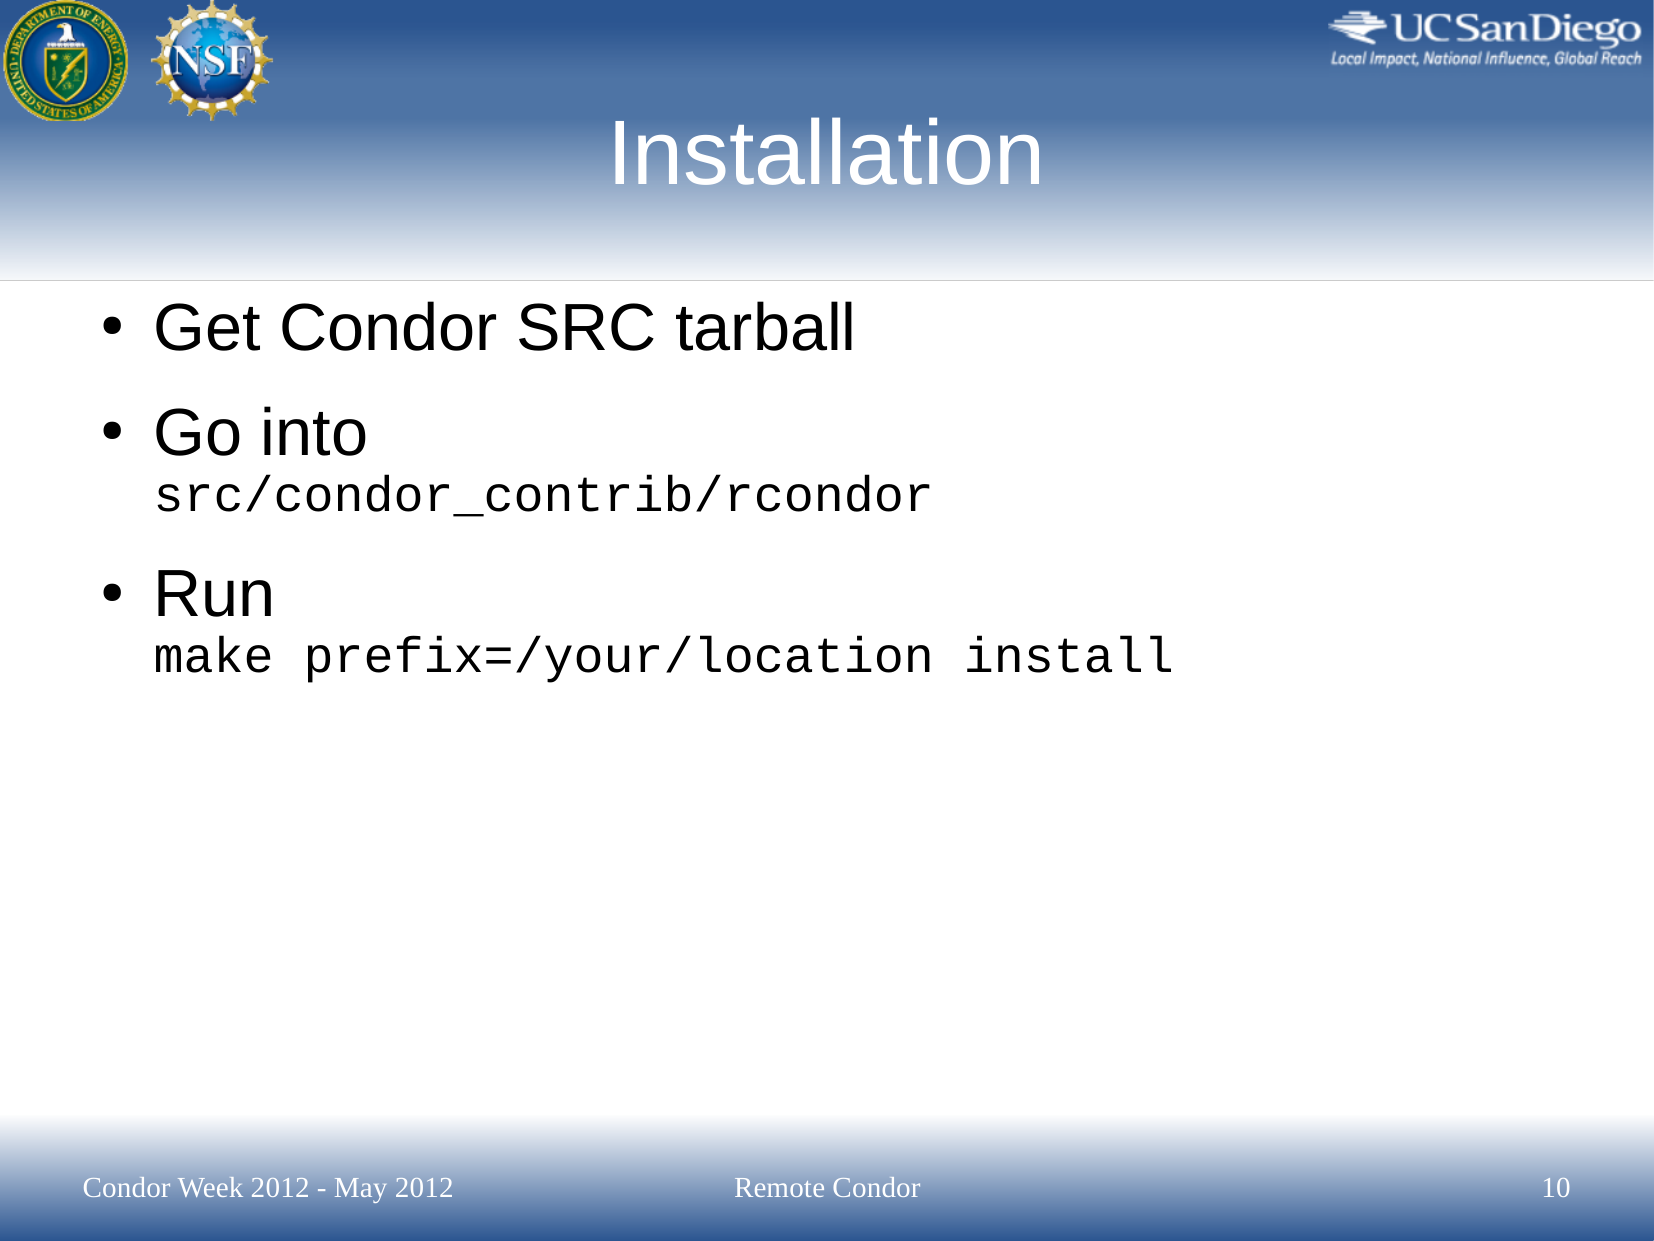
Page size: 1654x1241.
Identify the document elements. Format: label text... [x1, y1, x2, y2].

title Installation [82, 49, 1571, 257]
picture [0, 0, 1654, 288]
list Get Condor SRC tarball Go into src/condor_contrib/rcondor Run make prefix=/your/location install [82, 290, 1571, 1109]
